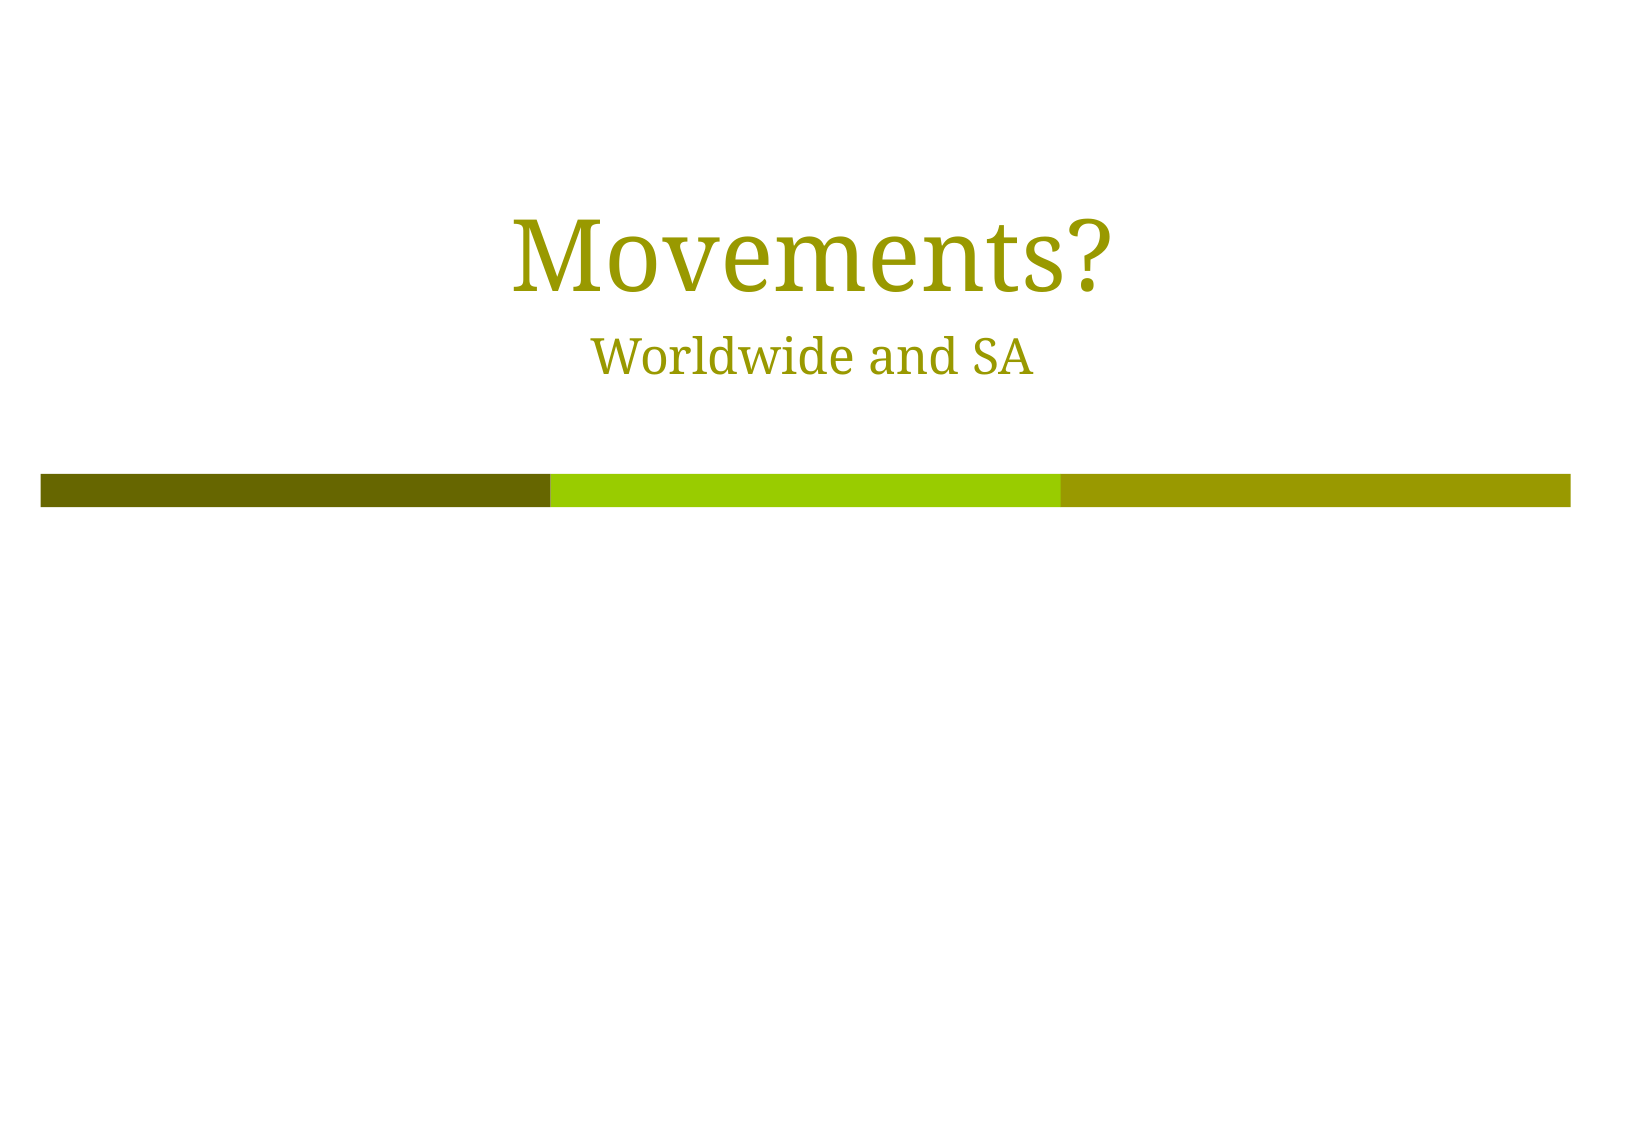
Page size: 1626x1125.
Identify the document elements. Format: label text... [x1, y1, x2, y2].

title Movements? Worldwide and SA [121, 112, 1503, 462]
